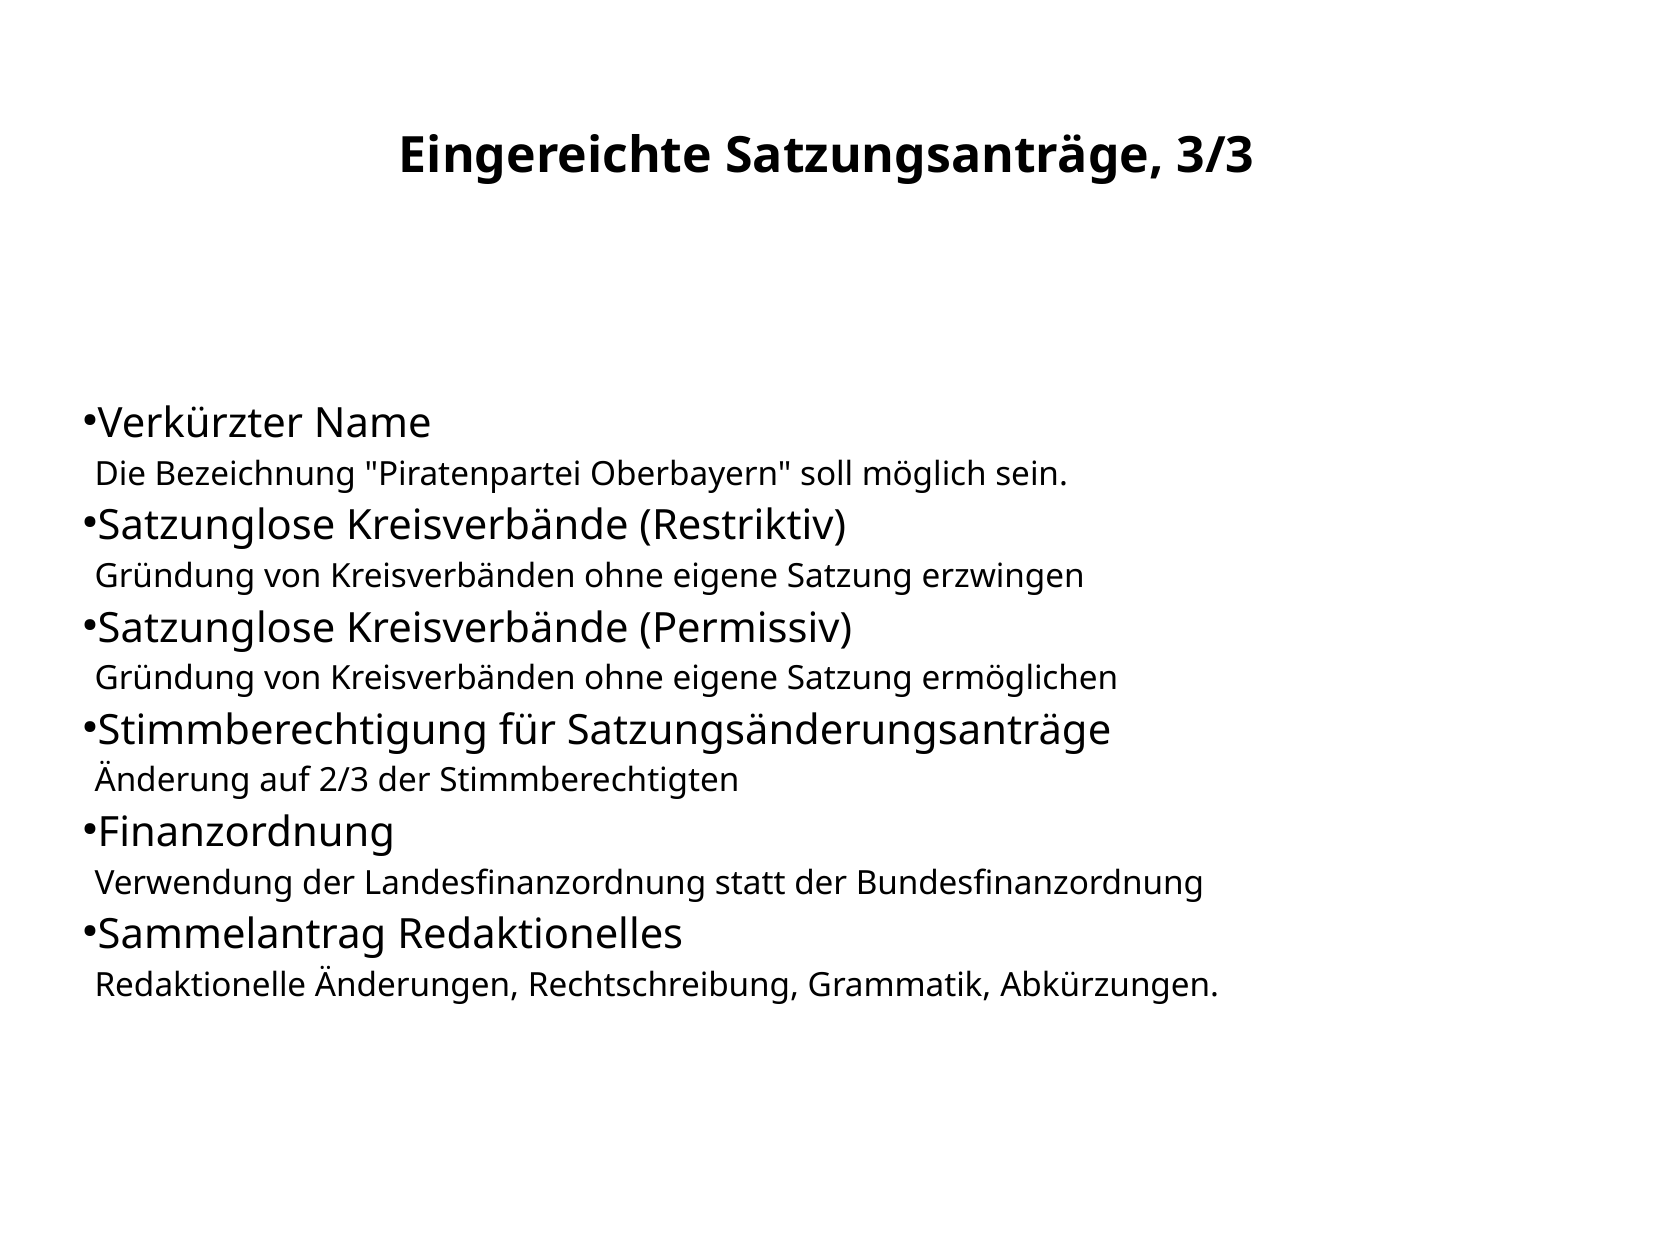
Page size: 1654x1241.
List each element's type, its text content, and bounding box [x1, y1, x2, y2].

subtitle Verkürzter Name Die Bezeichnung "Piratenpartei Oberbayern" soll möglich sein. Satzunglose Kreisverbände (Restriktiv) Gründung von Kreisverbänden ohne eigene Satzung erzwingen Satzunglose Kreisverbände (Permissiv) Gründung von Kreisverbänden ohne eigene Satzung ermöglichen Stimmberechtigung für Satzungsänderungsanträge Änderung auf 2/3 der Stimmberechtigten Finanzordnung Verwendung der Landesfinanzordnung statt der Bundesfinanzordnung Sammelantrag Redaktionelles Redaktionelle Änderungen, Rechtschreibung, Grammatik, Abkürzungen. [82, 297, 1571, 1102]
title Eingereichte Satzungsanträge, 3/3 [82, 56, 1571, 250]
